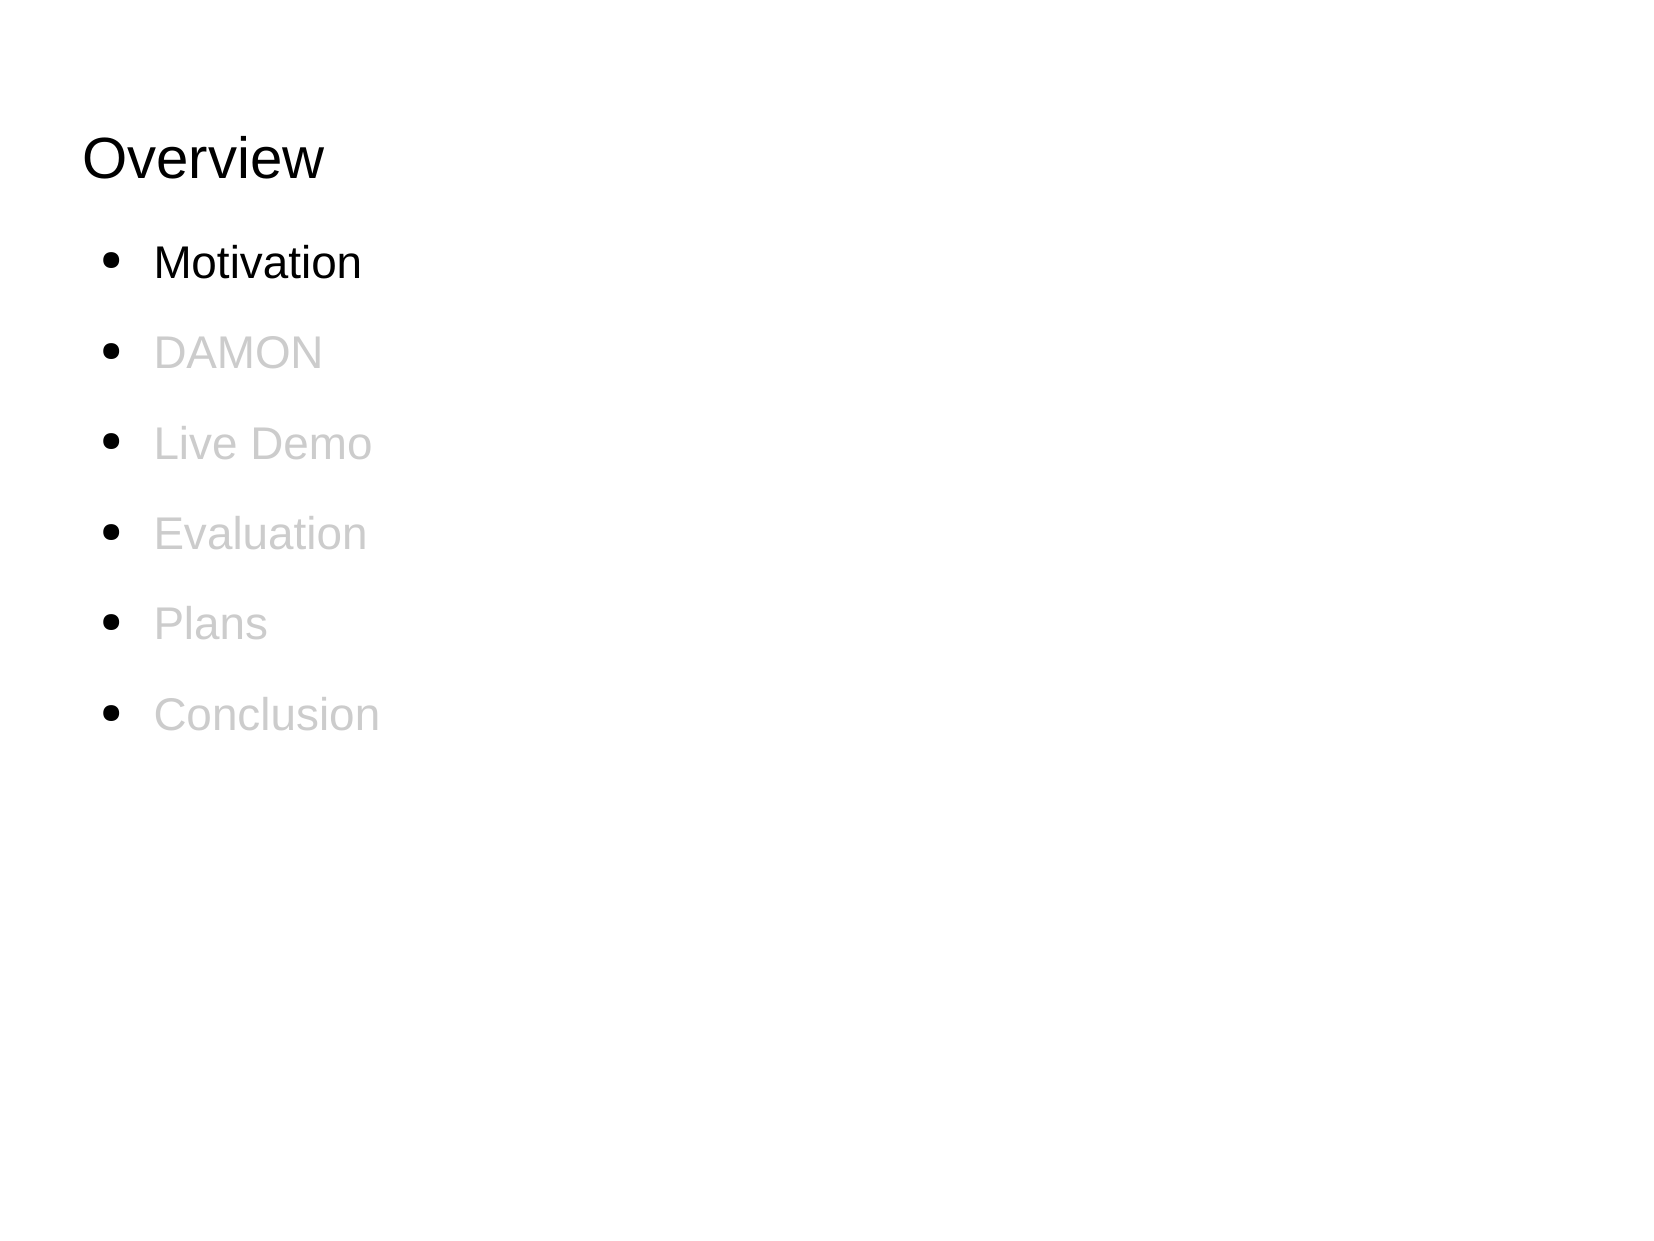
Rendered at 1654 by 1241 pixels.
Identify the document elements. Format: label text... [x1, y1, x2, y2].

list Motivation DAMON Live Demo Evaluation Plans Conclusion [82, 236, 1571, 1111]
title Overview [82, 108, 1571, 210]
